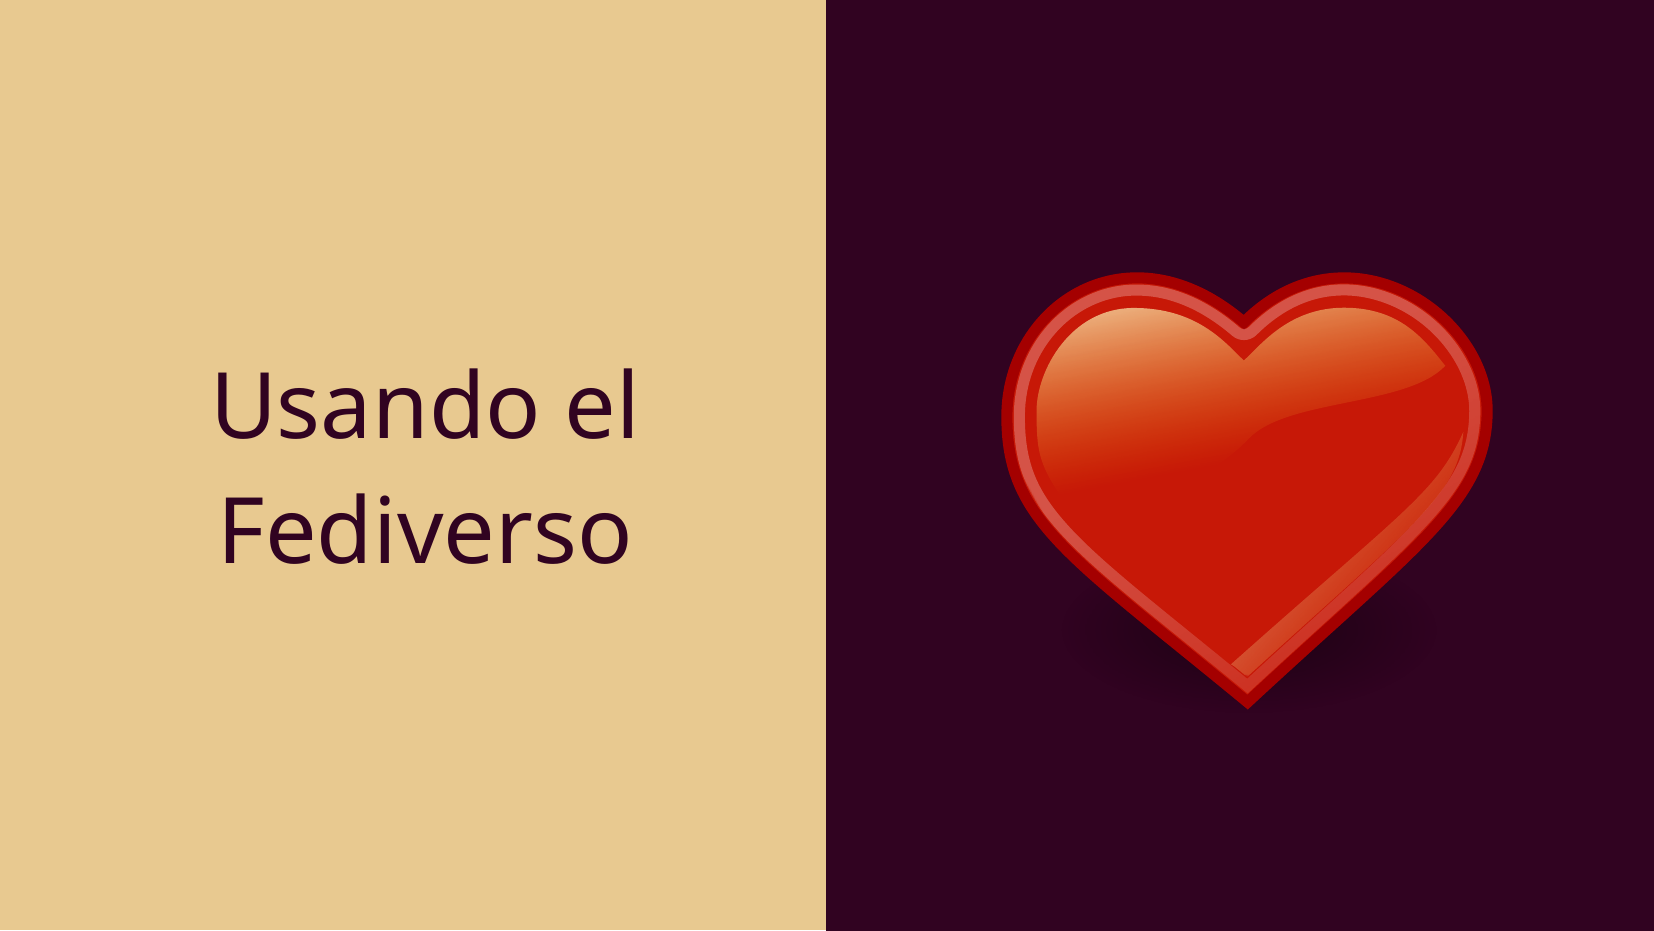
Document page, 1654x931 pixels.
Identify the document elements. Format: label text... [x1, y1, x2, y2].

text_box [826, 0, 1654, 931]
title Usando el Fediverso [53, 299, 798, 631]
picture [974, 225, 1518, 768]
